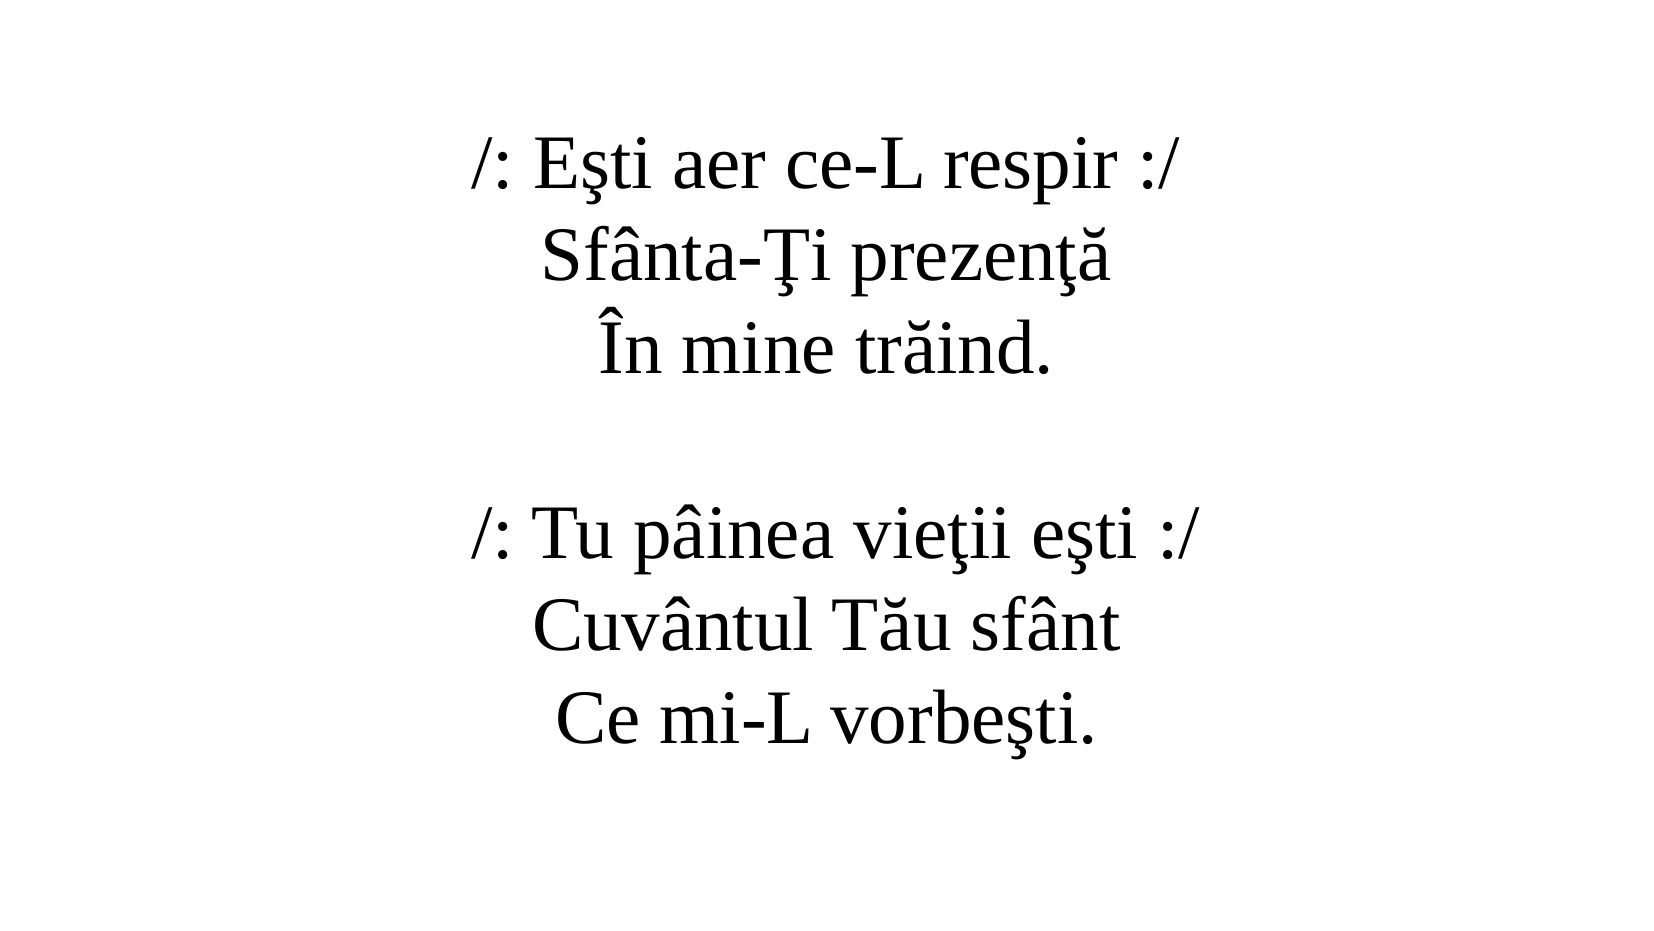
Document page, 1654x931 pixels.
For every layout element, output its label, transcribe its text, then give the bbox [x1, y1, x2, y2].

subtitle /: Eşti aer ce-L respir :/ Sfânta-Ţi prezenţă În mine trăind. /: Tu pâinea vieţii eşti :/ Cuvântul Tău sfânt Ce mi-L vorbeşti. [0, 103, 1654, 807]
